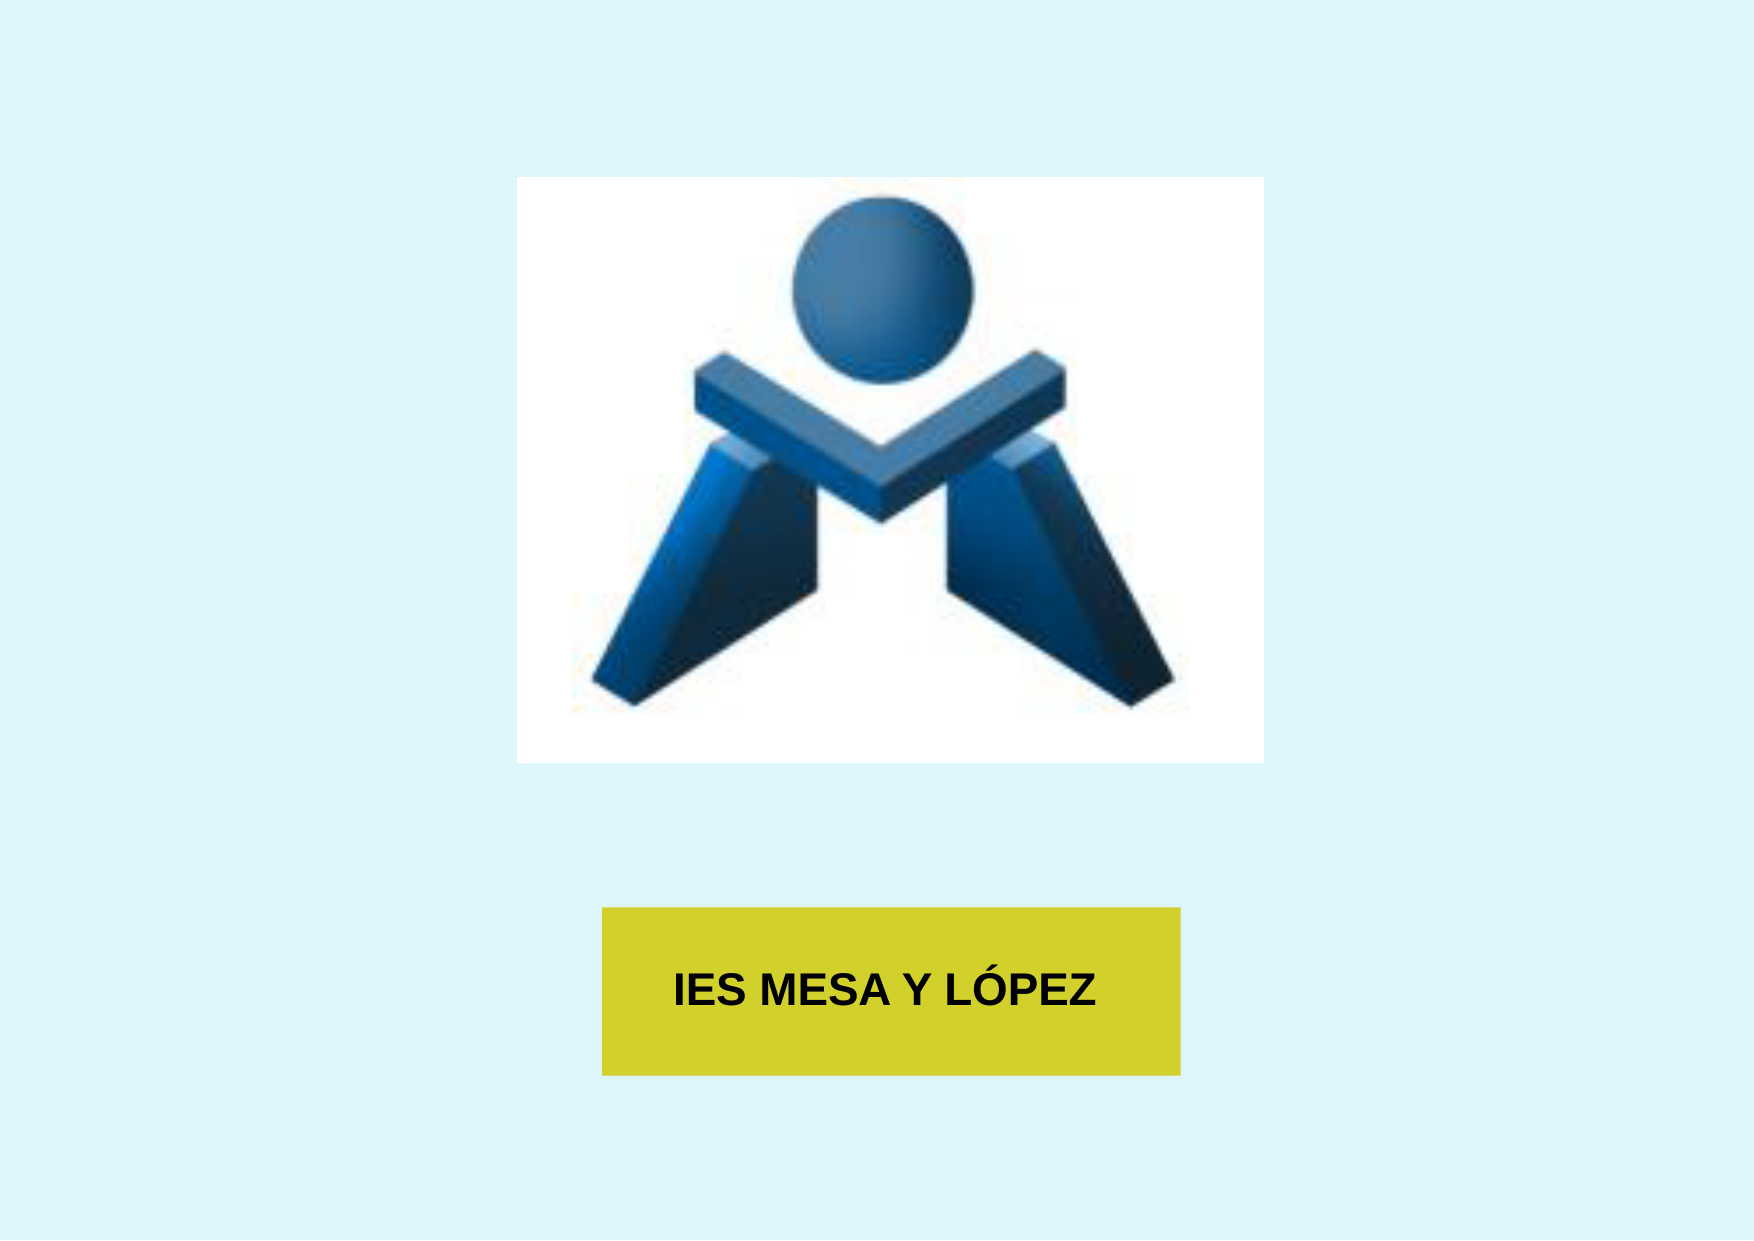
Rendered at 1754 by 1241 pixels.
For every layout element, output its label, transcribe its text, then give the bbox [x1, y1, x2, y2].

picture [517, 177, 1264, 764]
text_box IES MESA Y LÓPEZ [602, 907, 1181, 1076]
